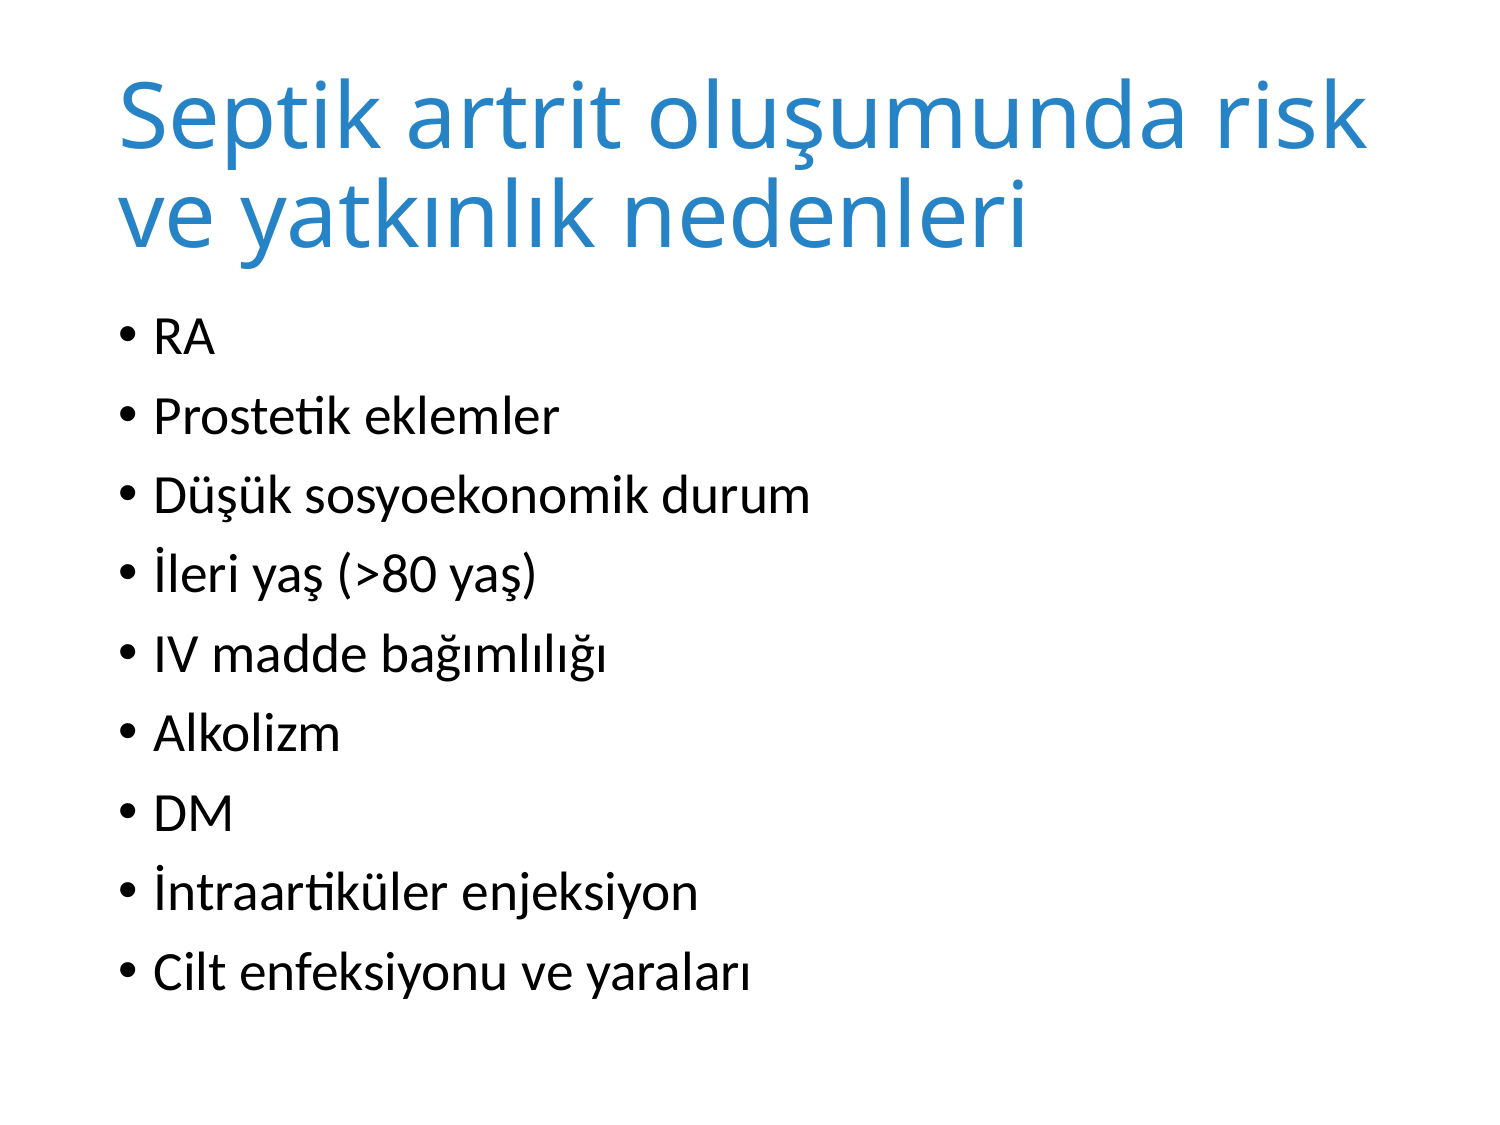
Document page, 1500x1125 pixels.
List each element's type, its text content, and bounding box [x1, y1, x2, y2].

title Septik artrit oluşumunda risk ve yatkınlık nedenleri [103, 59, 1397, 278]
list RA Prostetik eklemler Düşük sosyoekonomik durum İleri yaş (>80 yaş) IV madde bağımlılığı Alkolizm DM İntraartiküler enjeksiyon Cilt enfeksiyonu ve yaraları [103, 299, 1397, 1014]
